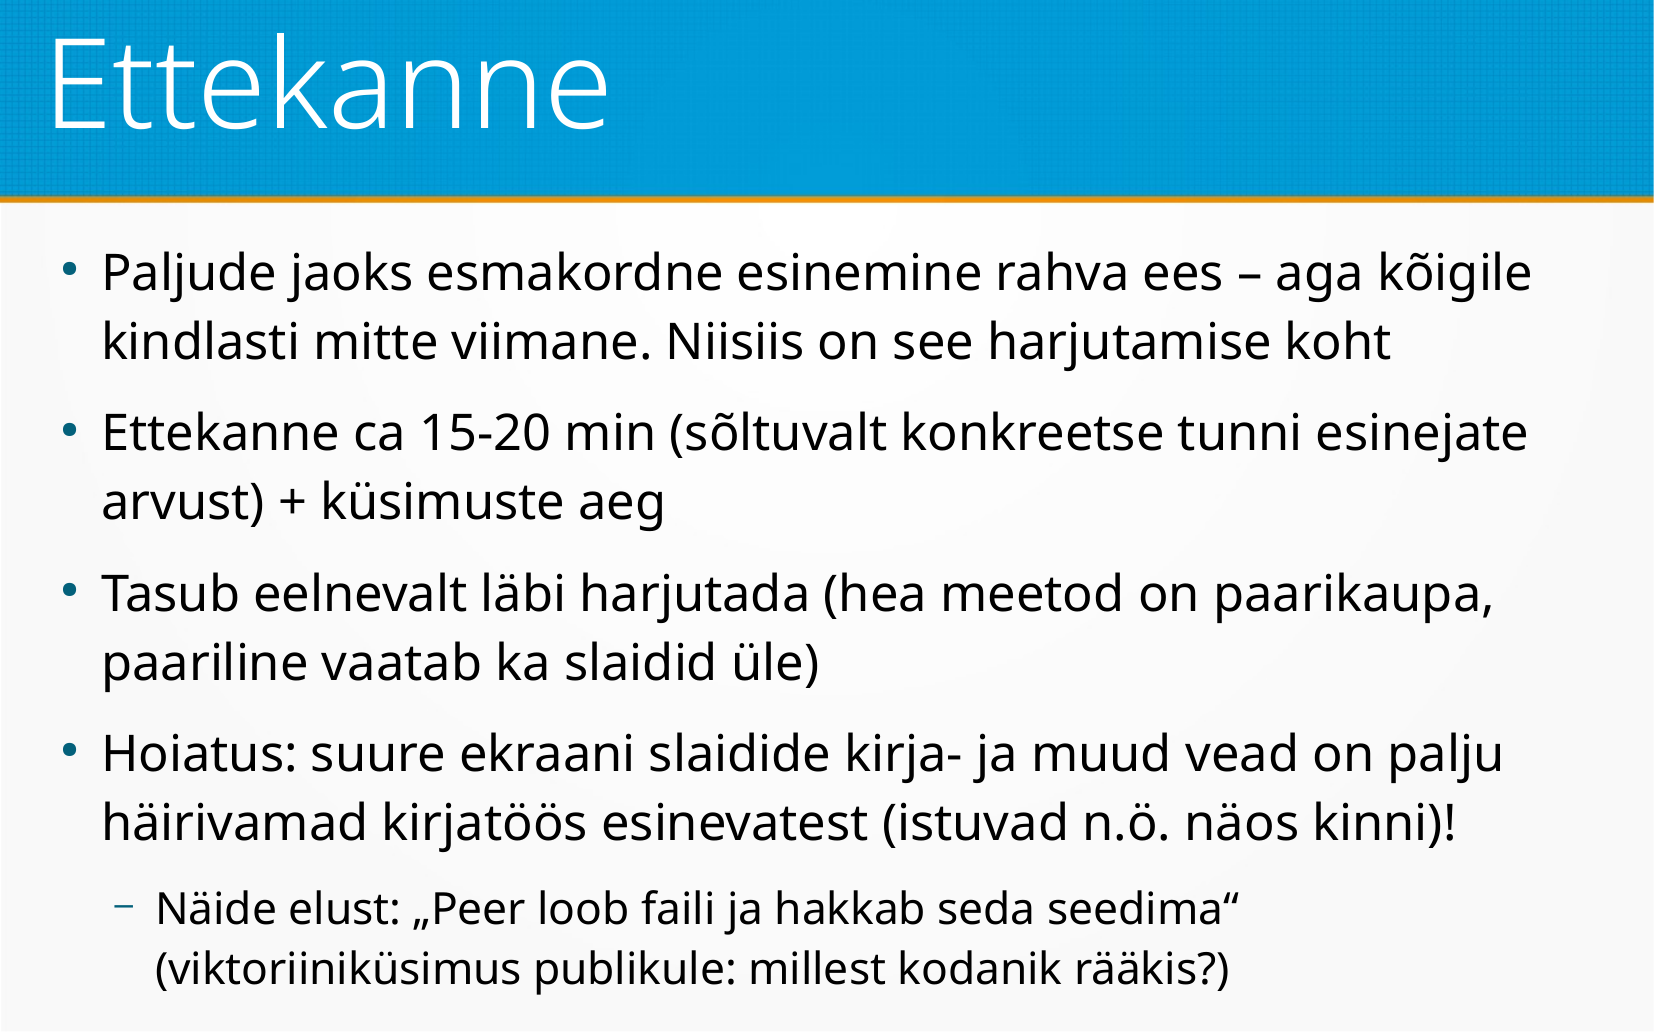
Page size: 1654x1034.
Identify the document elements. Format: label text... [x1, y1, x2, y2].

title Ettekanne [43, 0, 1619, 166]
list Paljude jaoks esmakordne esinemine rahva ees – aga kõigile kindlasti mitte viimane. Niisiis on see harjutamise koht Ettekanne ca 15-20 min (sõltuvalt konkreetse tunni esinejate arvust) + küsimuste aeg Tasub eelnevalt läbi harjutada (hea meetod on paarikaupa, paariline vaatab ka slaidid üle) Hoiatus: suure ekraani slaidide kirja- ja muud vead on palju häirivamad kirjatöös esinevatest (istuvad n.ö. näos kinni)! Näide elust: „Peer loob faili ja hakkab seda seedima“ (viktoriiniküsimus publikule: millest kodanik rääkis?) [47, 236, 1607, 1002]
picture [0, 195, 1654, 1034]
